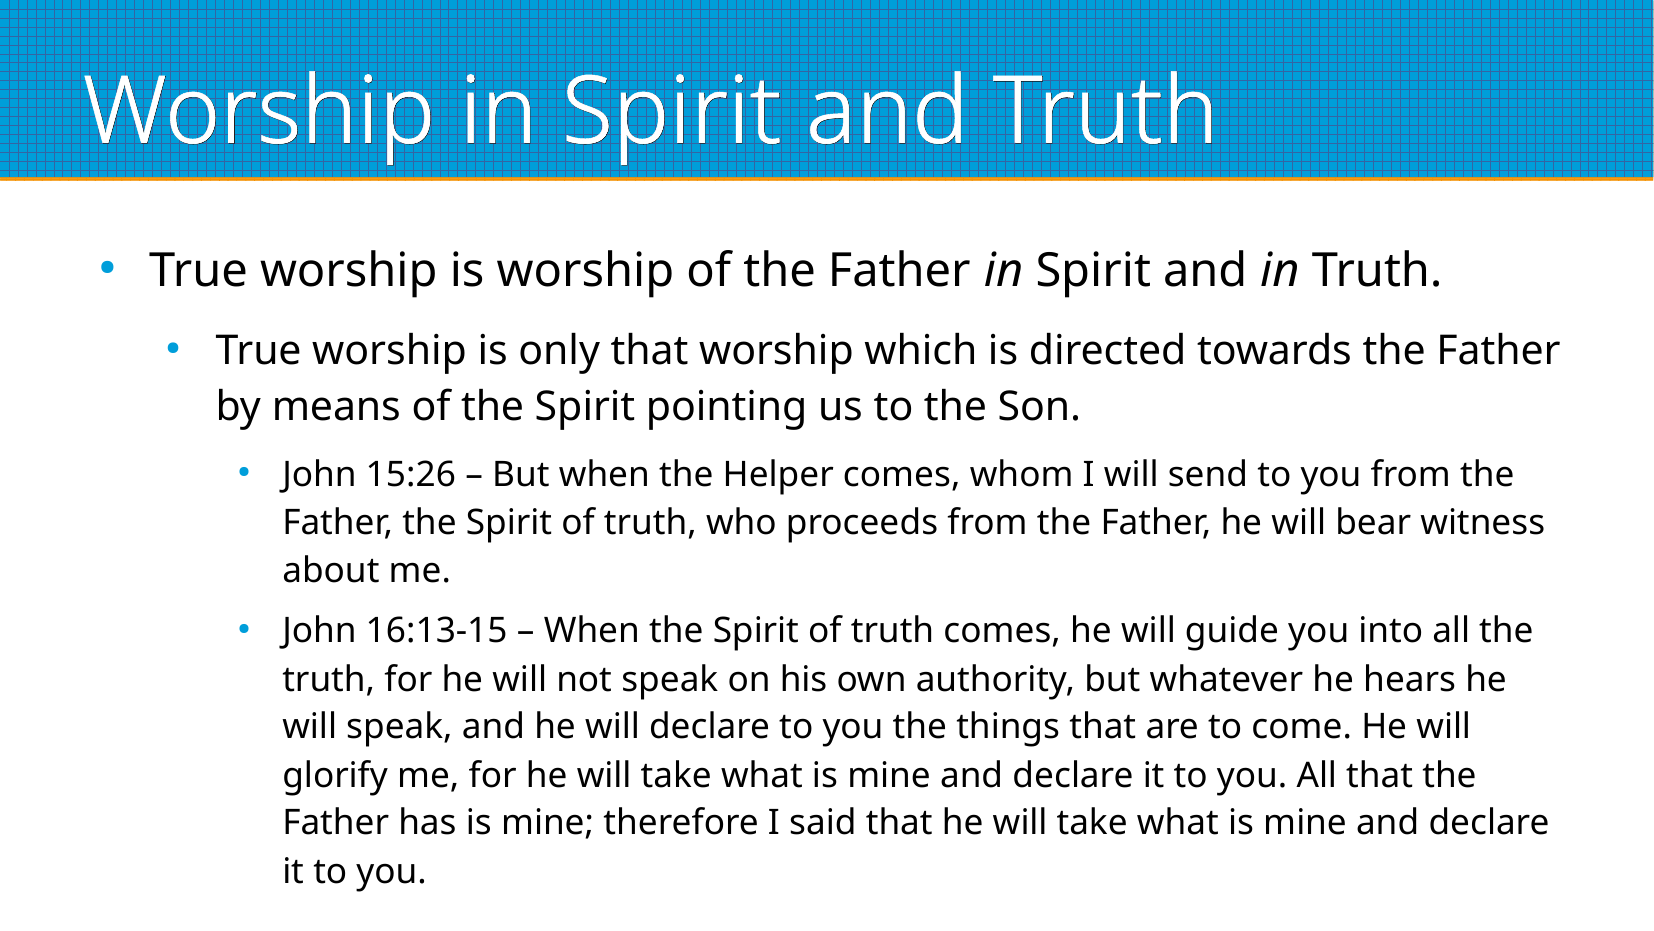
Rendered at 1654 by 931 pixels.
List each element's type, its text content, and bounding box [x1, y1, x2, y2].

title Worship in Spirit and Truth [82, 14, 1571, 171]
list True worship is worship of the Father in Spirit and in Truth. True worship is only that worship which is directed towards the Father by means of the Spirit pointing us to the Son. John 15:26 – But when the Helper comes, whom I will send to you from the Father, the Spirit of truth, who proceeds from the Father, he will bear witness about me. John 16:13-15 – When the Spirit of truth comes, he will guide you into all the truth, for he will not speak on his own authority, but whatever he hears he will speak, and he will declare to you the things that are to come. He will glorify me, for he will take what is mine and declare it to you. All that the Father has is mine; therefore I said that he will take what is mine and declare it to you. [82, 236, 1563, 901]
